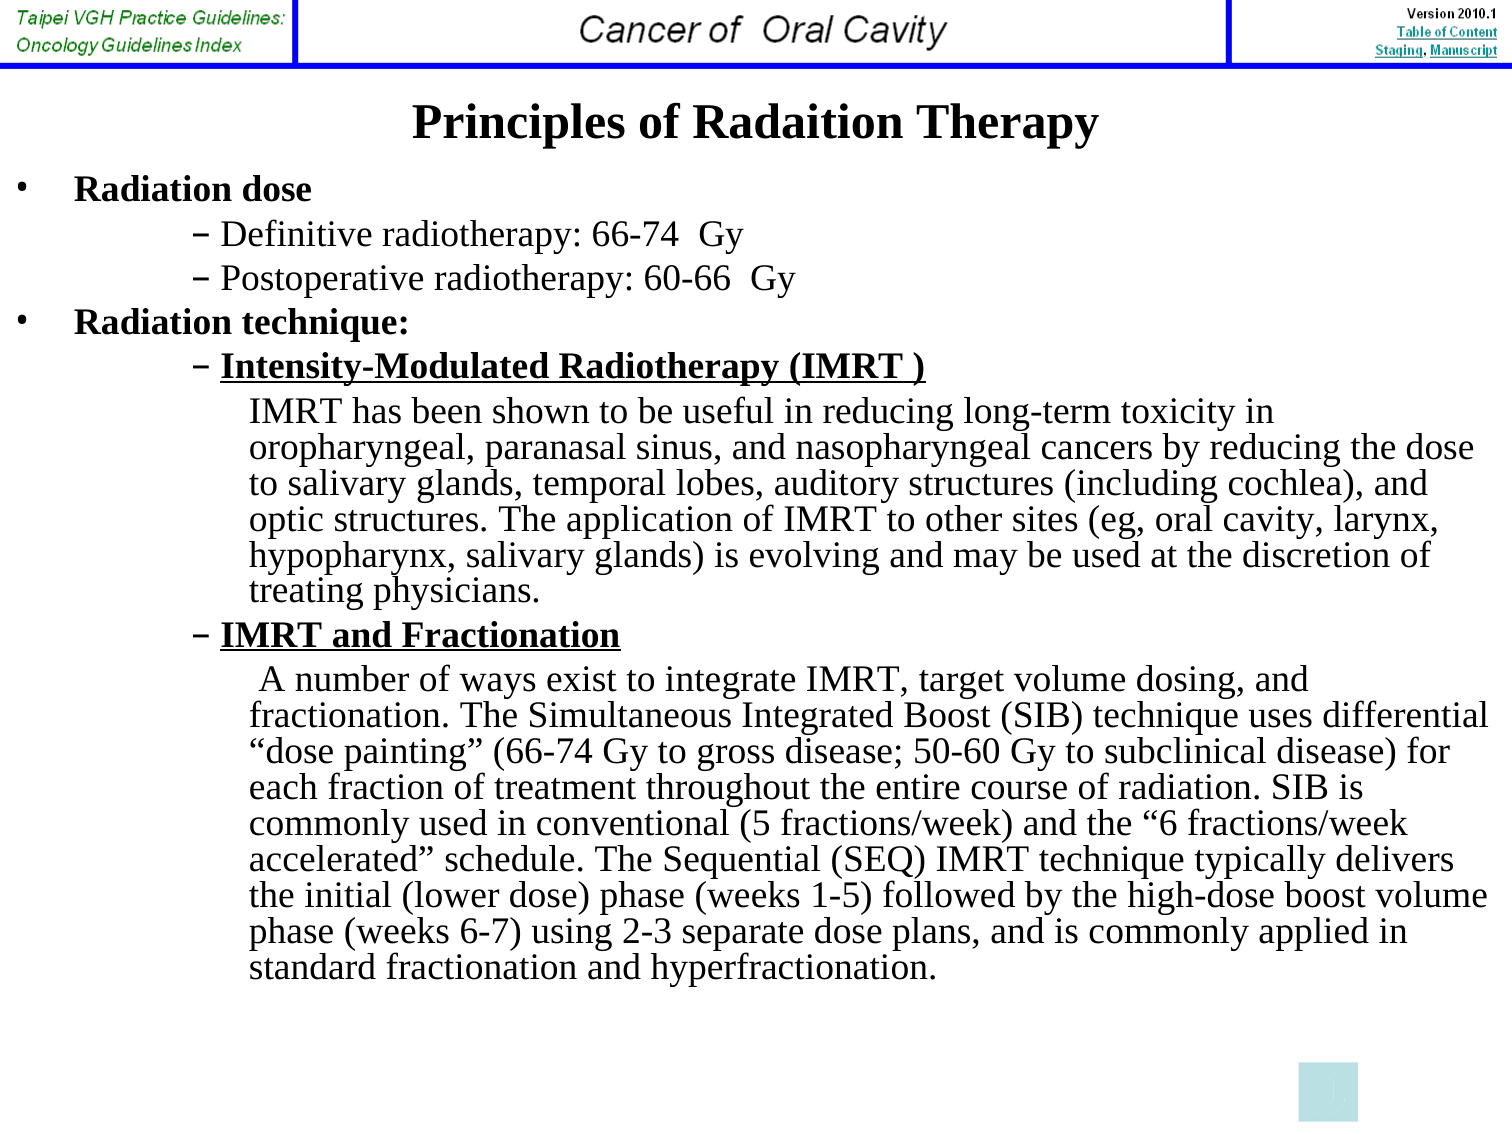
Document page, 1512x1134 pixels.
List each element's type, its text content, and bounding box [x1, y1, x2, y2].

list Radiation dose Definitive radiotherapy: 66-74 Gy Postoperative radiotherapy: 60-66 Gy Radiation technique: Intensity-Modulated Radiotherapy (IMRT ) IMRT has been shown to be useful in reducing long-term toxicity in oropharyngeal, paranasal sinus, and nasopharyngeal cancers by reducing the dose to salivary glands, temporal lobes, auditory structures (including cochlea), and optic structures. The application of IMRT to other sites (eg, oral cavity, larynx, hypopharynx, salivary glands) is evolving and may be used at the discretion of treating physicians. IMRT and Fractionation A number of ways exist to integrate IMRT, target volume dosing, and fractionation. The Simultaneous Integrated Boost (SIB) technique uses differential “dose painting” (66-74 Gy to gross disease; 50-60 Gy to subclinical disease) for each fraction of treatment throughout the entire course of radiation. SIB is commonly used in conventional (5 fractions/week) and the “6 fractions/week accelerated” schedule. The Sequential (SEQ) IMRT technique typically delivers the initial (lower dose) phase (weeks 1-5) followed by the high-dose boost volume phase (weeks 6-7) using 2-3 separate dose plans, and is commonly applied in standard fractionation and hyperfractionation. [0, 165, 1512, 1052]
title Principles of Radaition Therapy [0, 70, 1512, 165]
